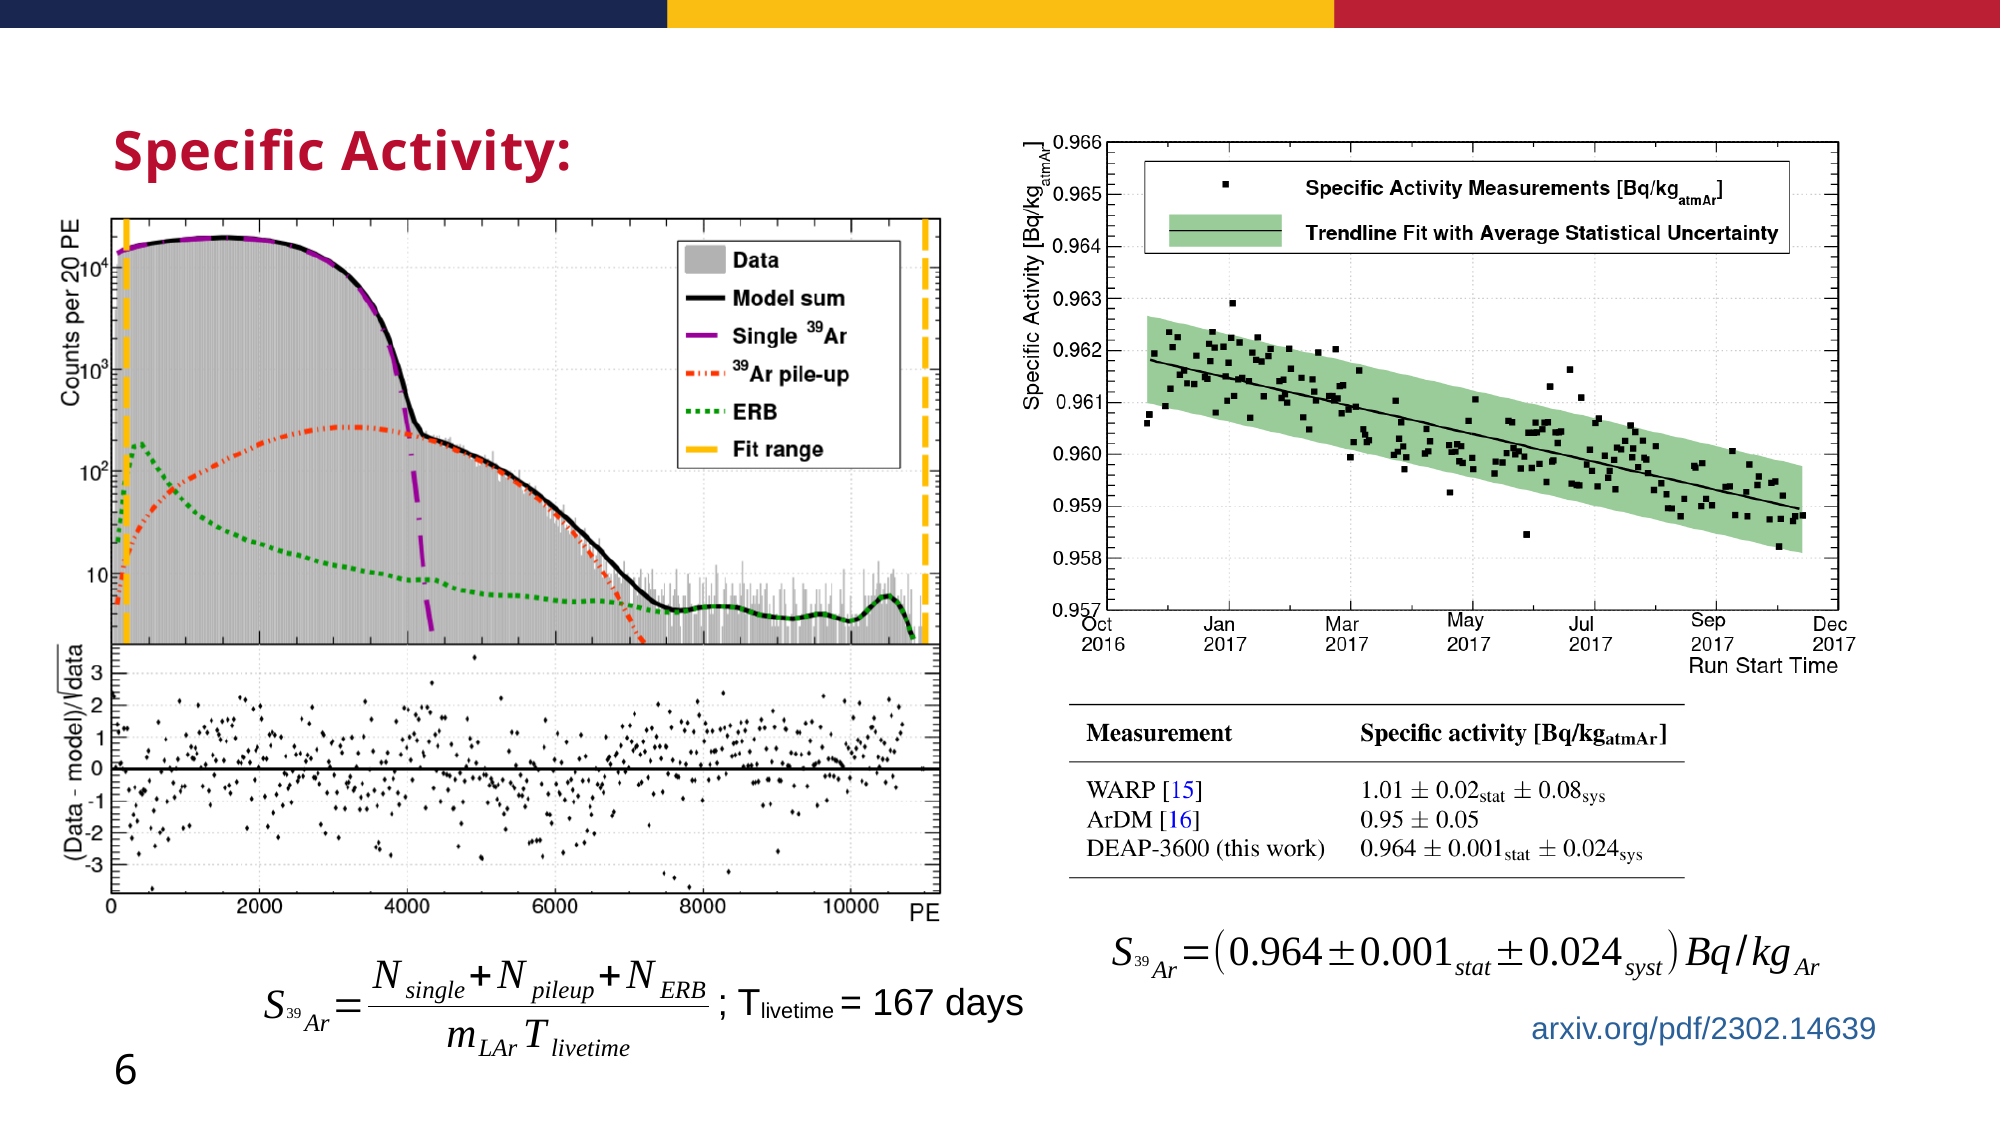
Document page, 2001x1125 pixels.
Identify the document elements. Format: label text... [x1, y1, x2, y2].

picture [1062, 695, 1691, 886]
picture [0, 0, 2000, 28]
slide_number <number> [99, 1035, 190, 1092]
title Specific Activity: [98, 115, 1886, 219]
text_box ; Tlivetime = 167 days [702, 974, 1058, 1074]
picture [45, 212, 952, 922]
chart [1110, 927, 1822, 984]
picture [1007, 118, 1864, 689]
chart [262, 950, 711, 1063]
text_box arxiv.org/pdf/2302.14639 [1516, 1003, 1890, 1054]
